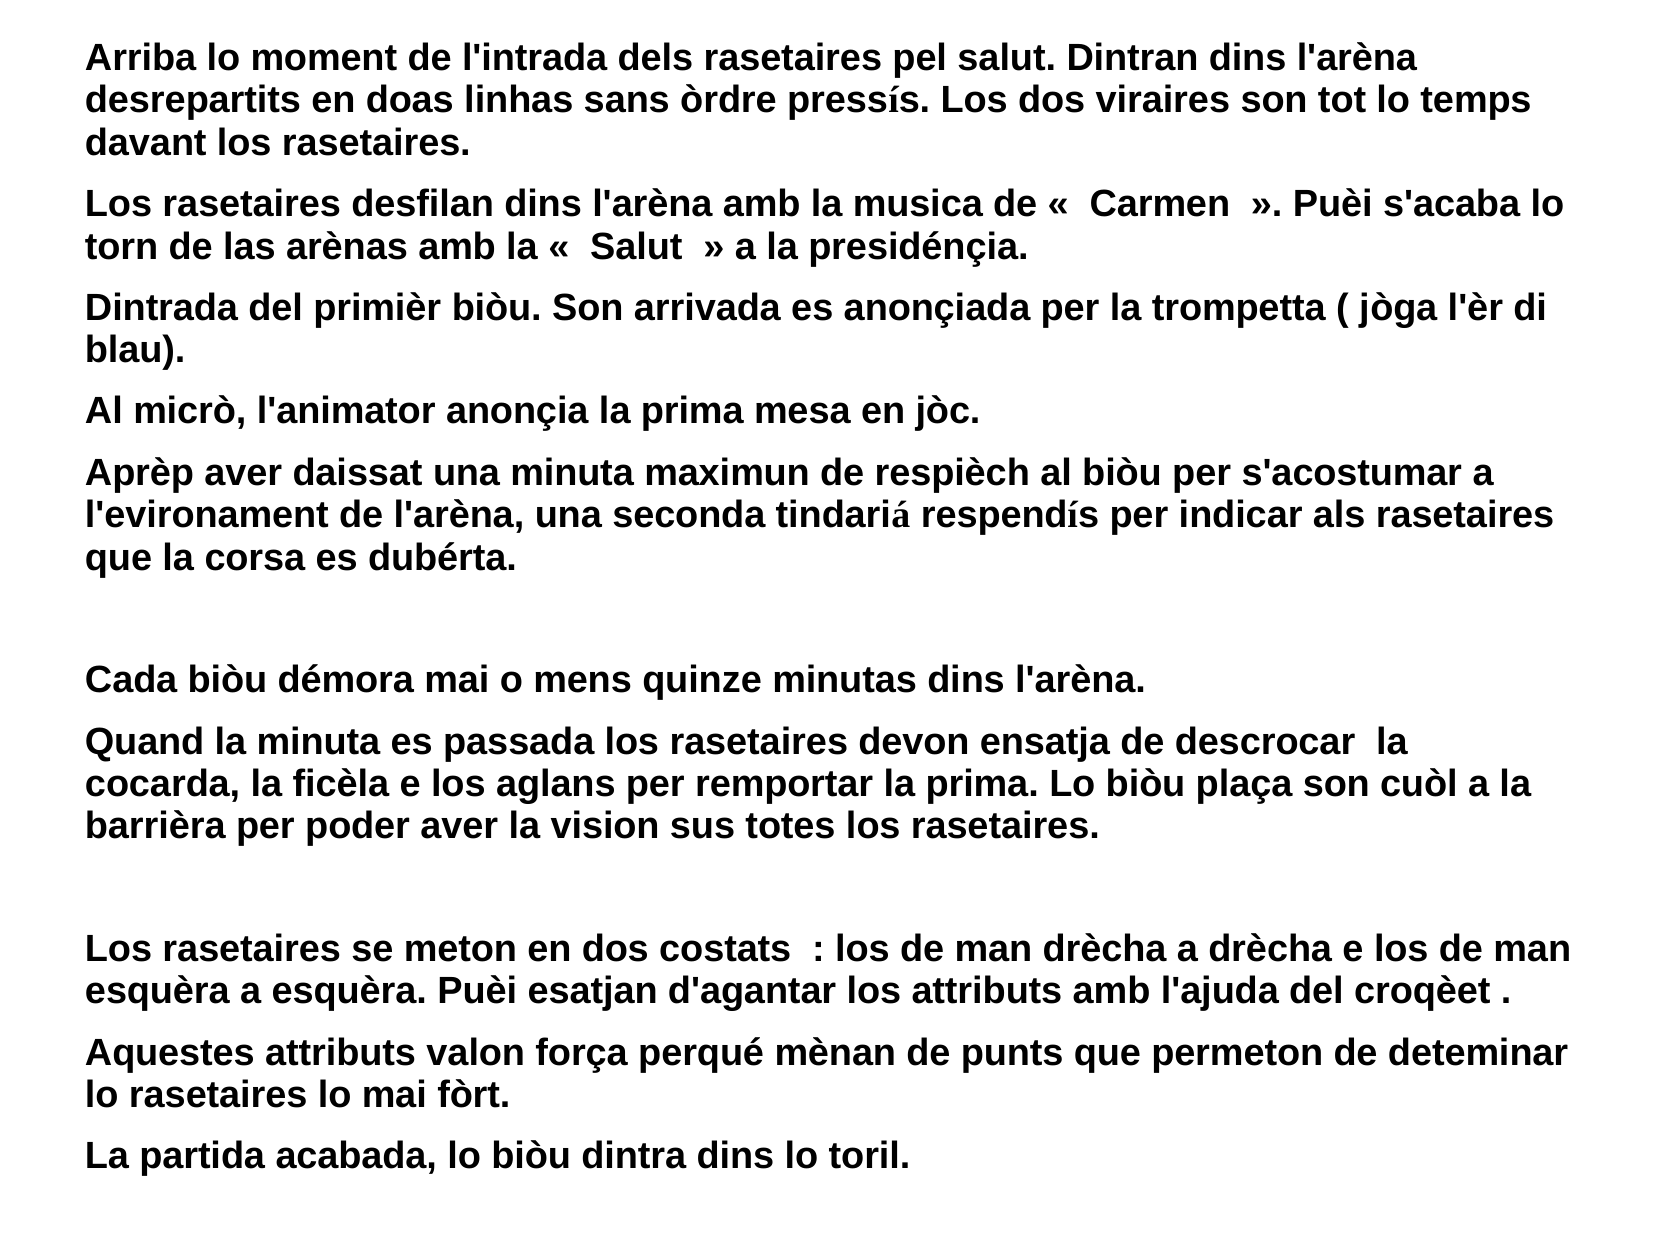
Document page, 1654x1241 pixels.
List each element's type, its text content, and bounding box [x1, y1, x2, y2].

list Arriba lo moment de l'intrada dels rasetaires pel salut. Dintran dins l'arèna desrepartits en doas linhas sans òrdre pressís. Los dos viraires son tot lo temps davant los rasetaires. Los rasetaires desfilan dins l'arèna amb la musica de « Carmen ». Puèi s'acaba lo torn de las arènas amb la « Salut » a la presidénçia. Dintrada del primièr biòu. Son arrivada es anonçiada per la trompetta ( jòga l'èr di blau). Al micrò, l'animator anonçia la prima mesa en jòc. Aprèp aver daissat una minuta maximun de respièch al biòu per s'acostumar a l'evironament de l'arèna, una seconda tindariá respendís per indicar als rasetaires que la corsa es dubérta. Cada biòu démora mai o mens quinze minutas dins l'arèna. Quand la minuta es passada los rasetaires devon ensatja de descrocar la cocarda, la ficèla e los aglans per remportar la prima. Lo biòu plaça son cuòl a la barrièra per poder aver la vision sus totes los rasetaires. Los rasetaires se meton en dos costats : los de man drècha a drècha e los de man esquèra a esquèra. Puèi esatjan d'agantar los attributs amb l'ajuda del croqèet . Aquestes attributs valon força perqué mènan de punts que permeton de deteminar lo rasetaires lo mai fòrt. La partida acabada, lo biòu dintra dins lo toril. [85, 36, 1574, 1211]
